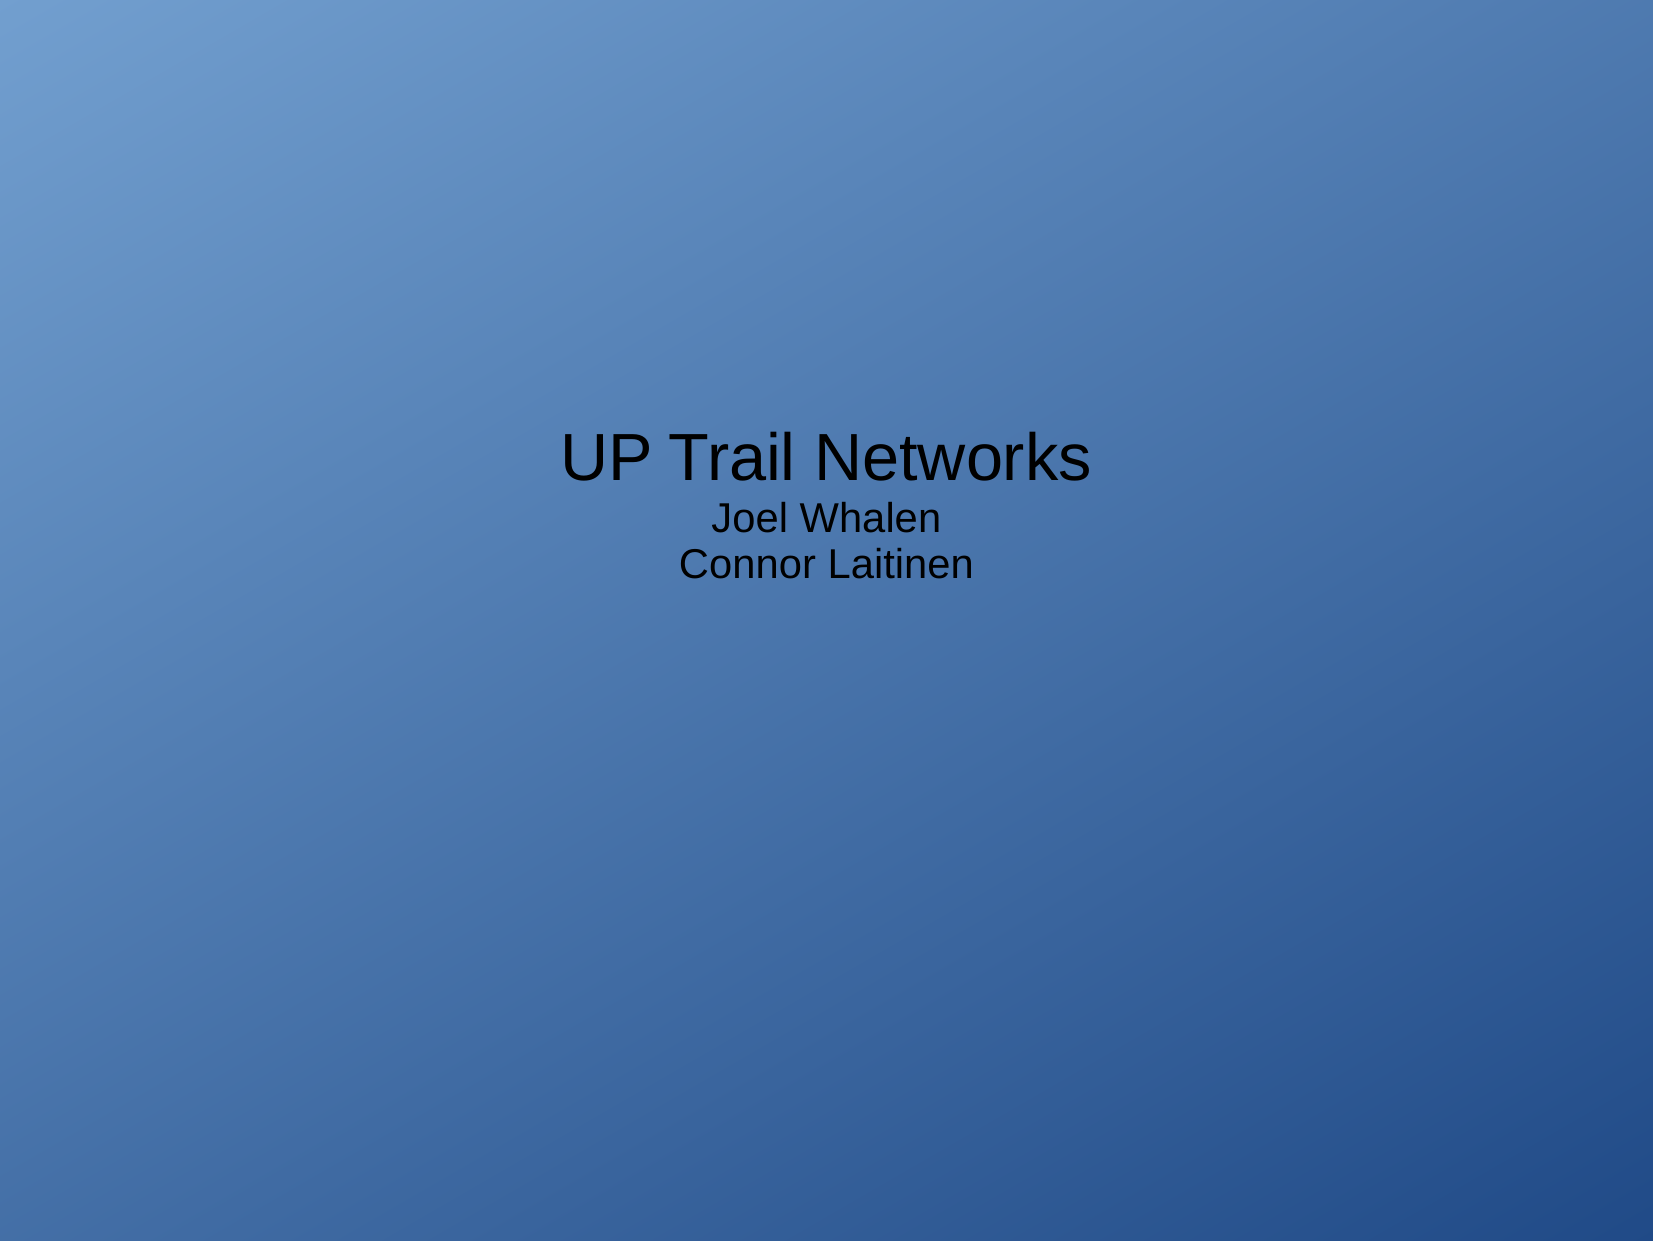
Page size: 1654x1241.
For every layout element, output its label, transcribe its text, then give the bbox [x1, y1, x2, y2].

subtitle UP Trail Networks Joel Whalen Connor Laitinen [82, 49, 1571, 1010]
